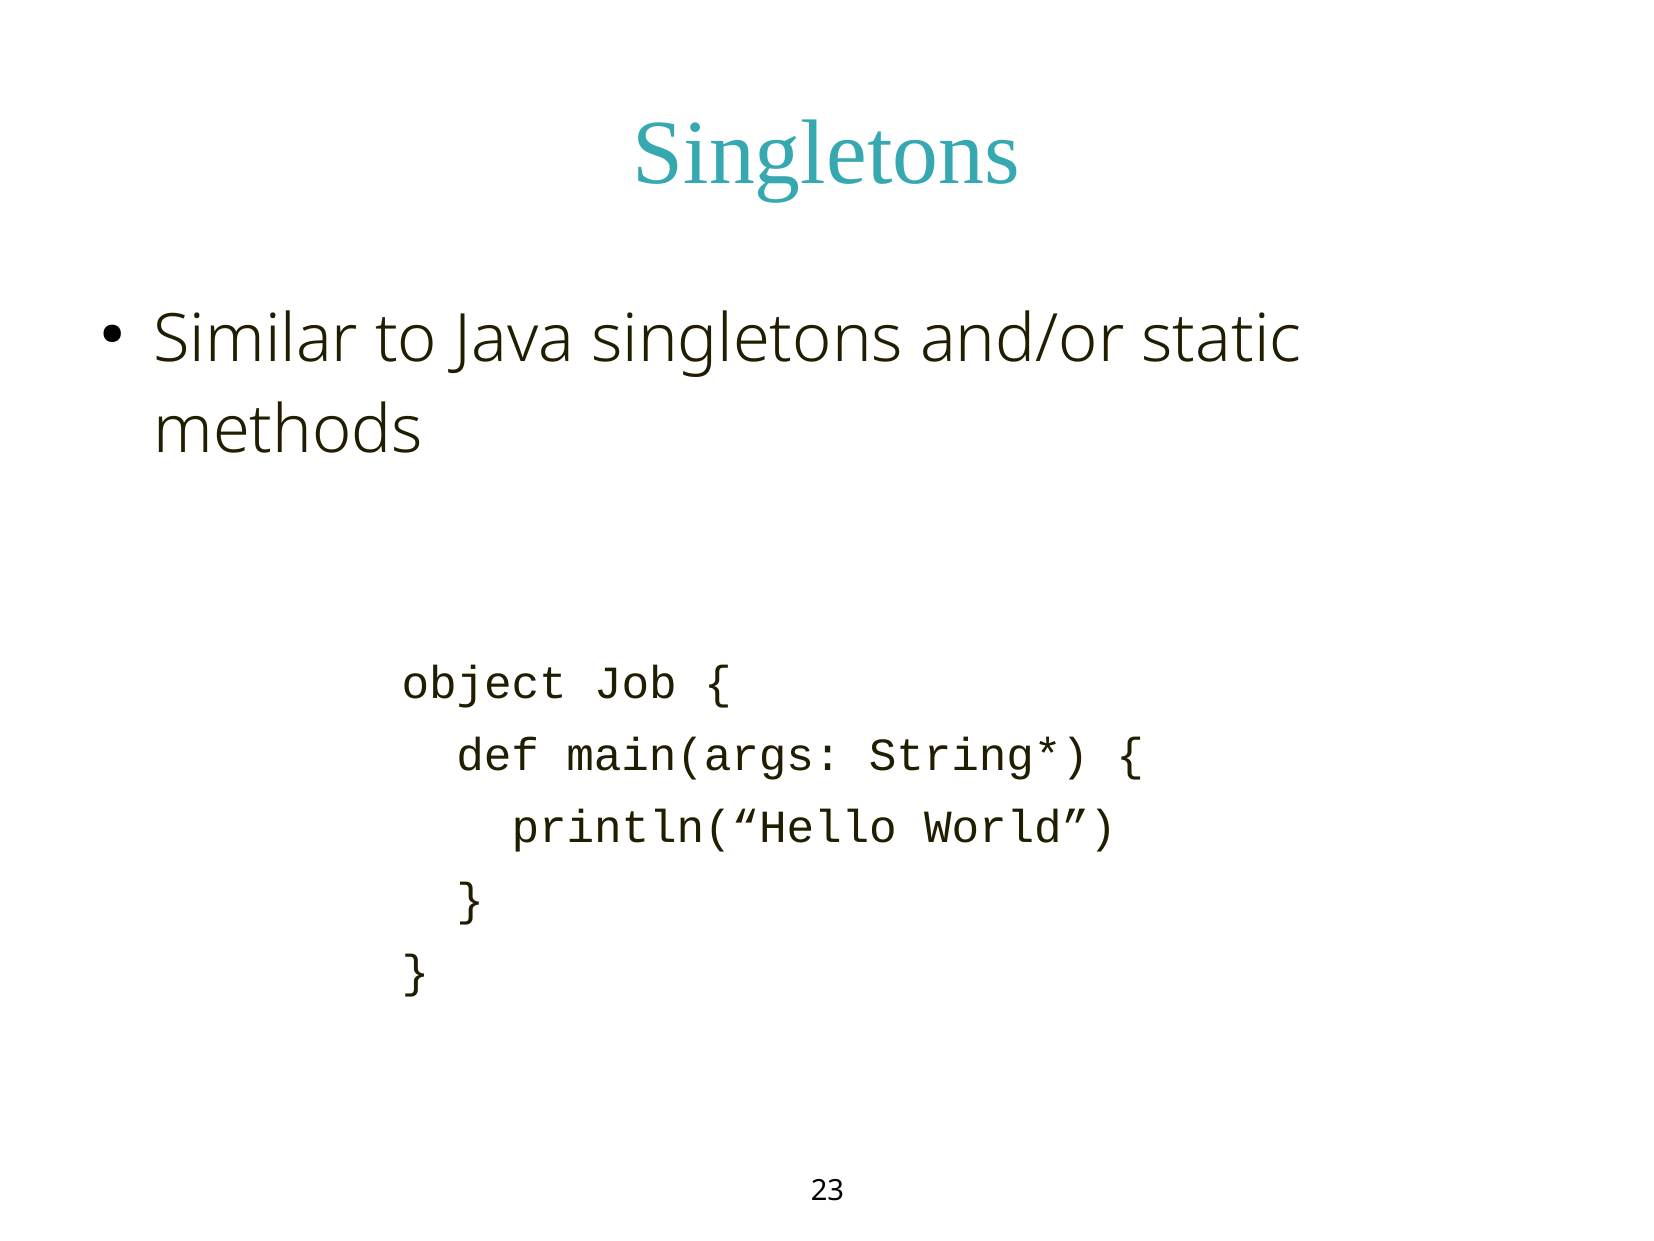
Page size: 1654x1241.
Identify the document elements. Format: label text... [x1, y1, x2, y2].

title Singletons [82, 49, 1571, 257]
list object Job { def main(args: String*) { println(“Hello World”) } } [401, 659, 1654, 1003]
list Similar to Java singletons and/or static methods [82, 290, 1571, 634]
